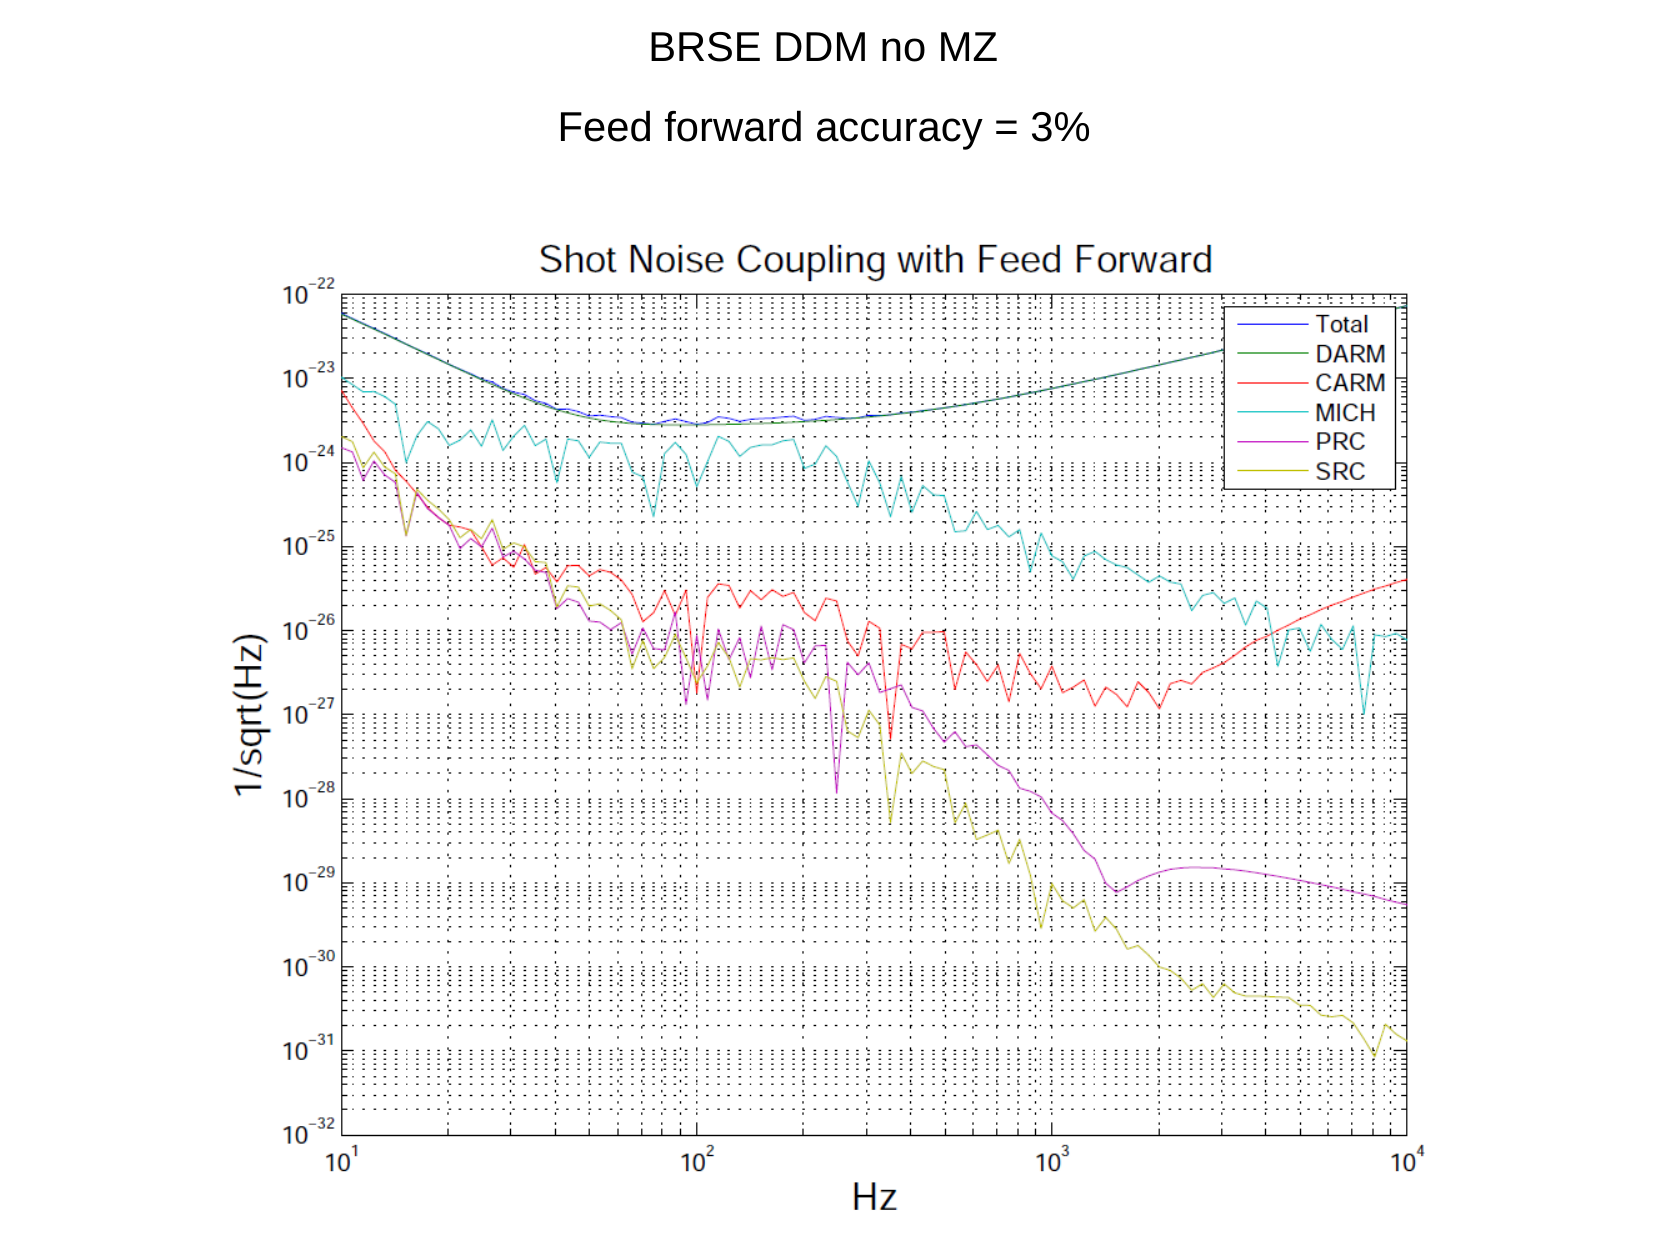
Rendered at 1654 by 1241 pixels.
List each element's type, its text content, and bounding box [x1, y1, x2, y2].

text_box Feed forward accuracy = 3% [543, 96, 1106, 158]
text_box BRSE DDM no MZ [633, 16, 1014, 78]
picture [220, 230, 1450, 1220]
